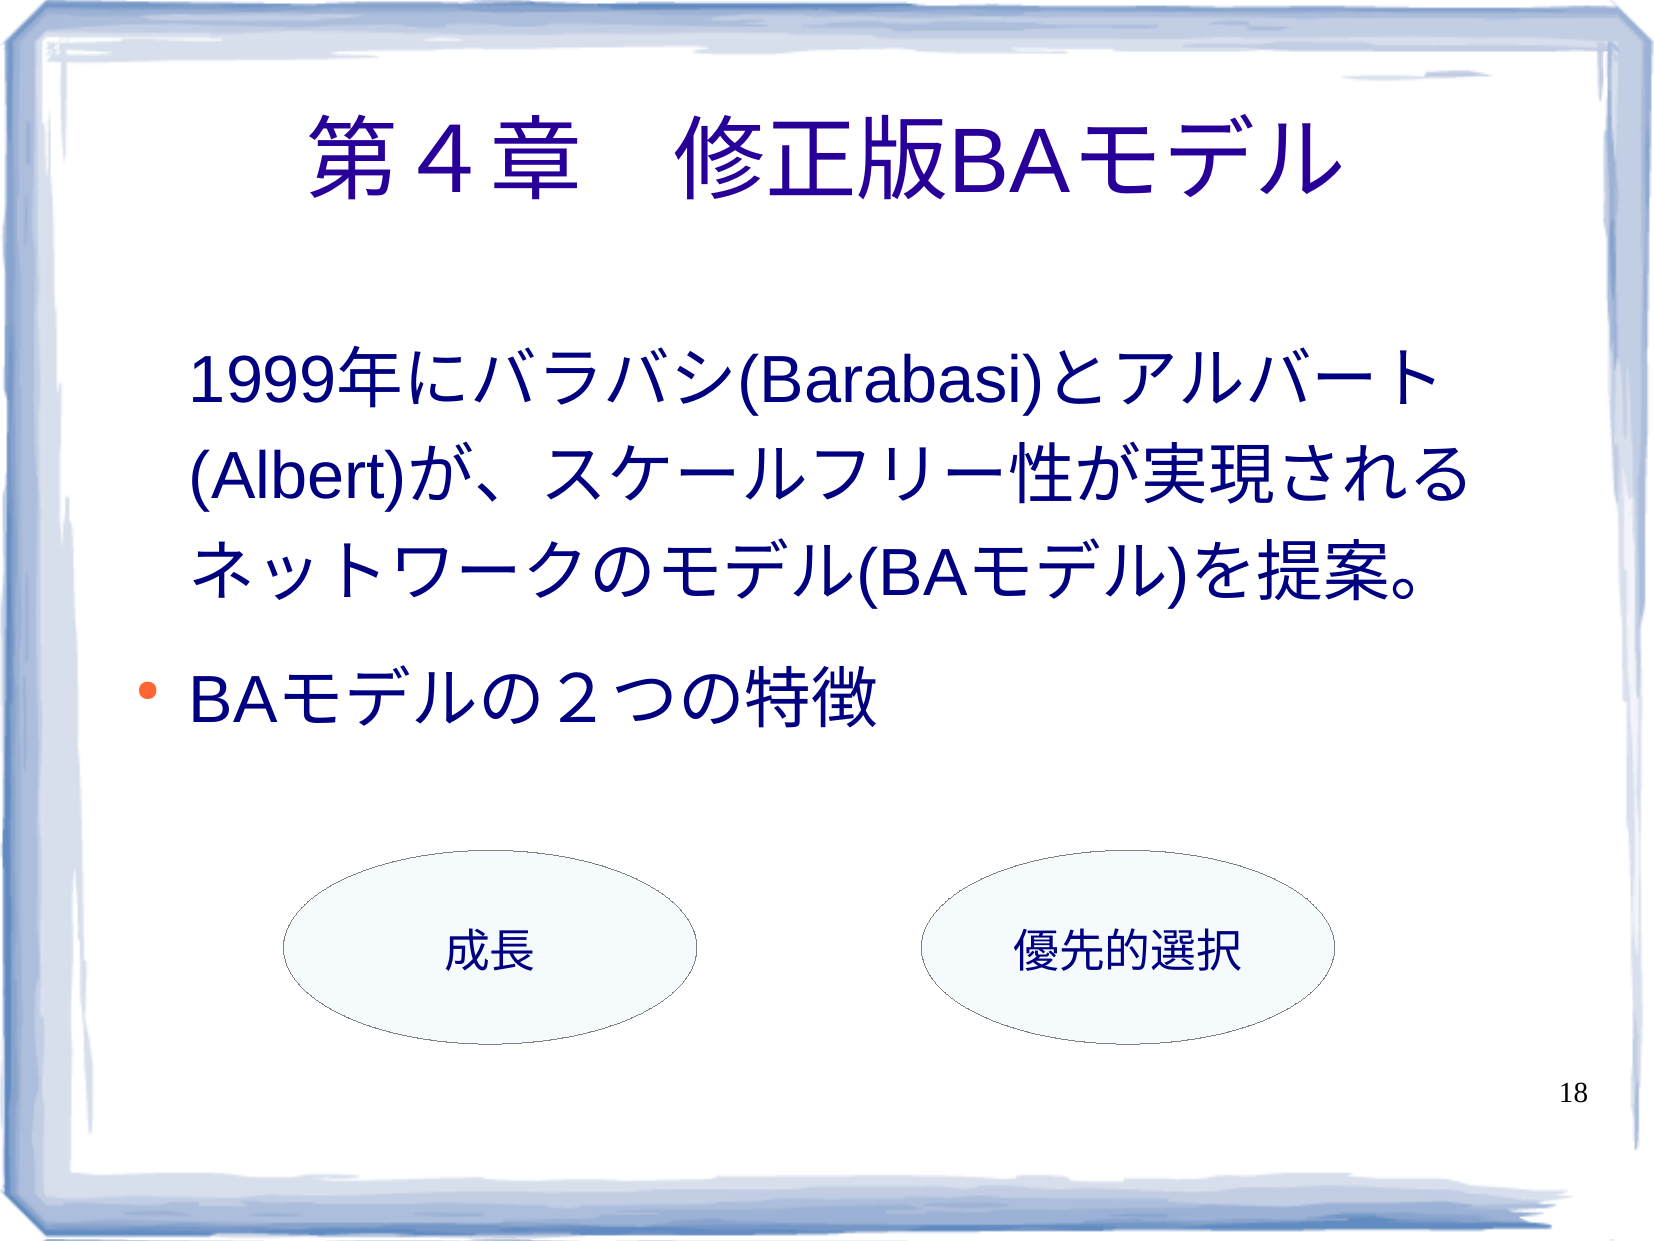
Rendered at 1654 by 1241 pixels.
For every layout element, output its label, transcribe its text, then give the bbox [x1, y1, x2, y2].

title 第４章 修正版BAモデル [82, 49, 1571, 257]
picture [0, 0, 1654, 1241]
text_box 優先的選択 [921, 850, 1335, 1045]
text_box 成長 [283, 850, 697, 1045]
list 1999年にバラバシ(Barabasi)とアルバート(Albert)が、スケールフリー性が実現されるネットワークのモデル(BAモデル)を提案。 BAモデルの２つの特徴 [118, 324, 1571, 1045]
